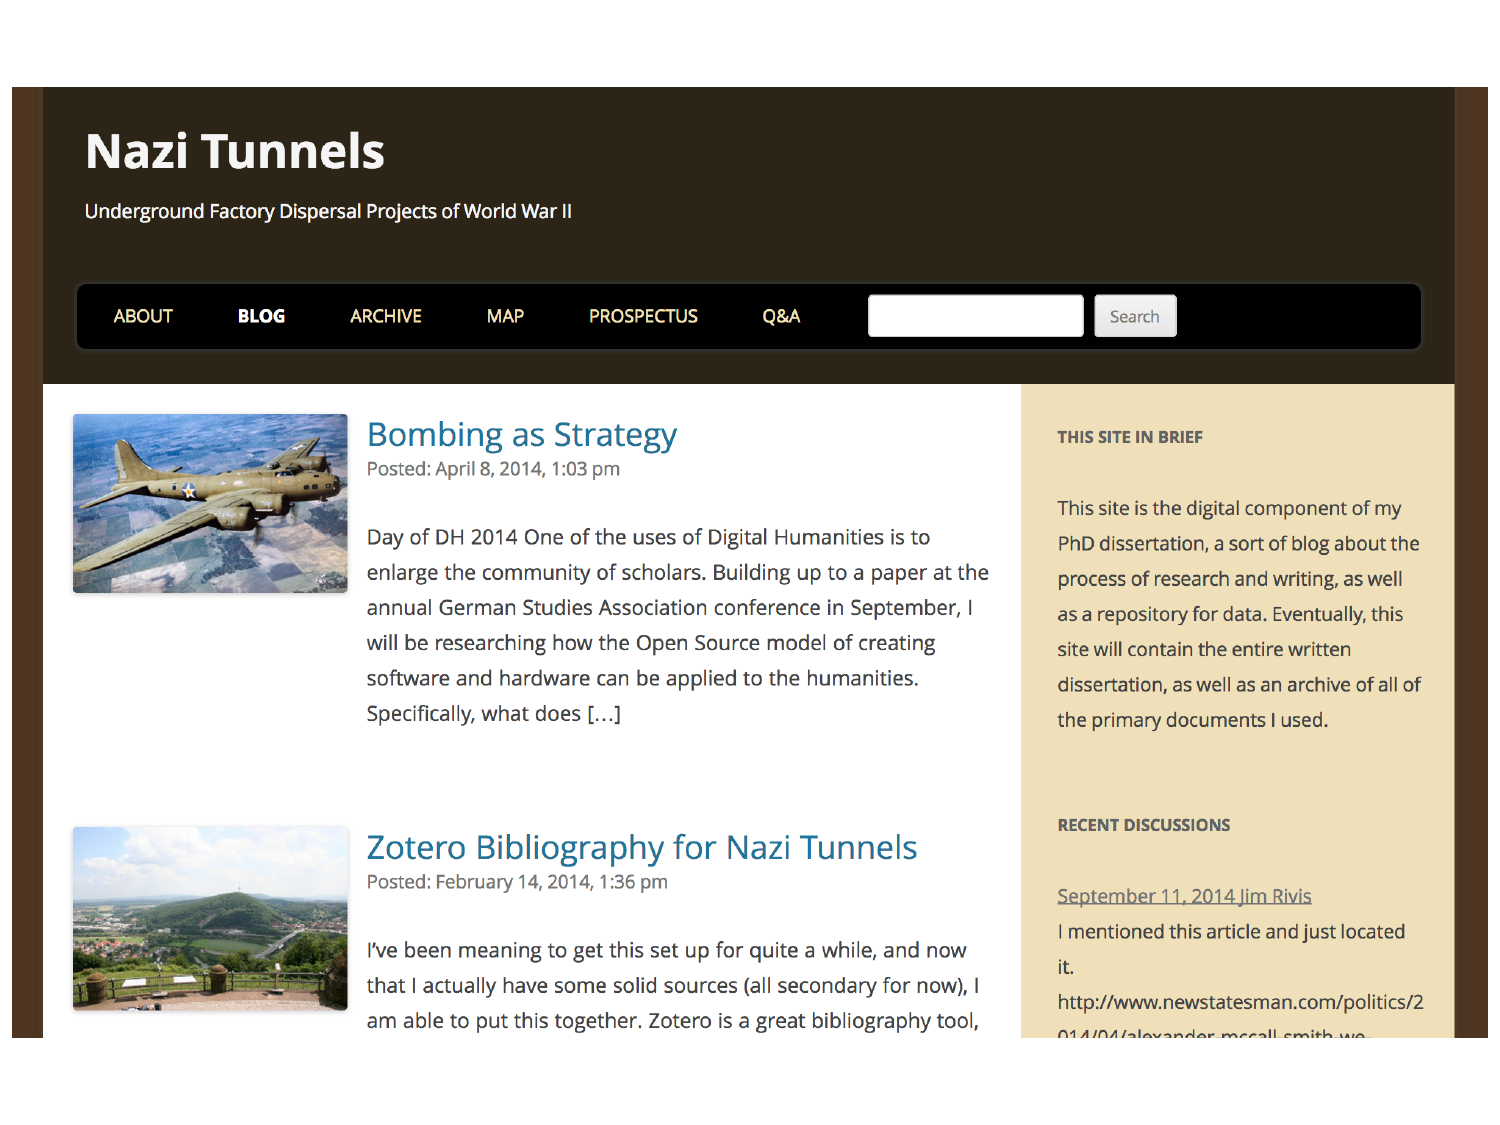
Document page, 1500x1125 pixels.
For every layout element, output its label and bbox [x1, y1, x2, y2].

picture [12, 87, 1488, 1038]
